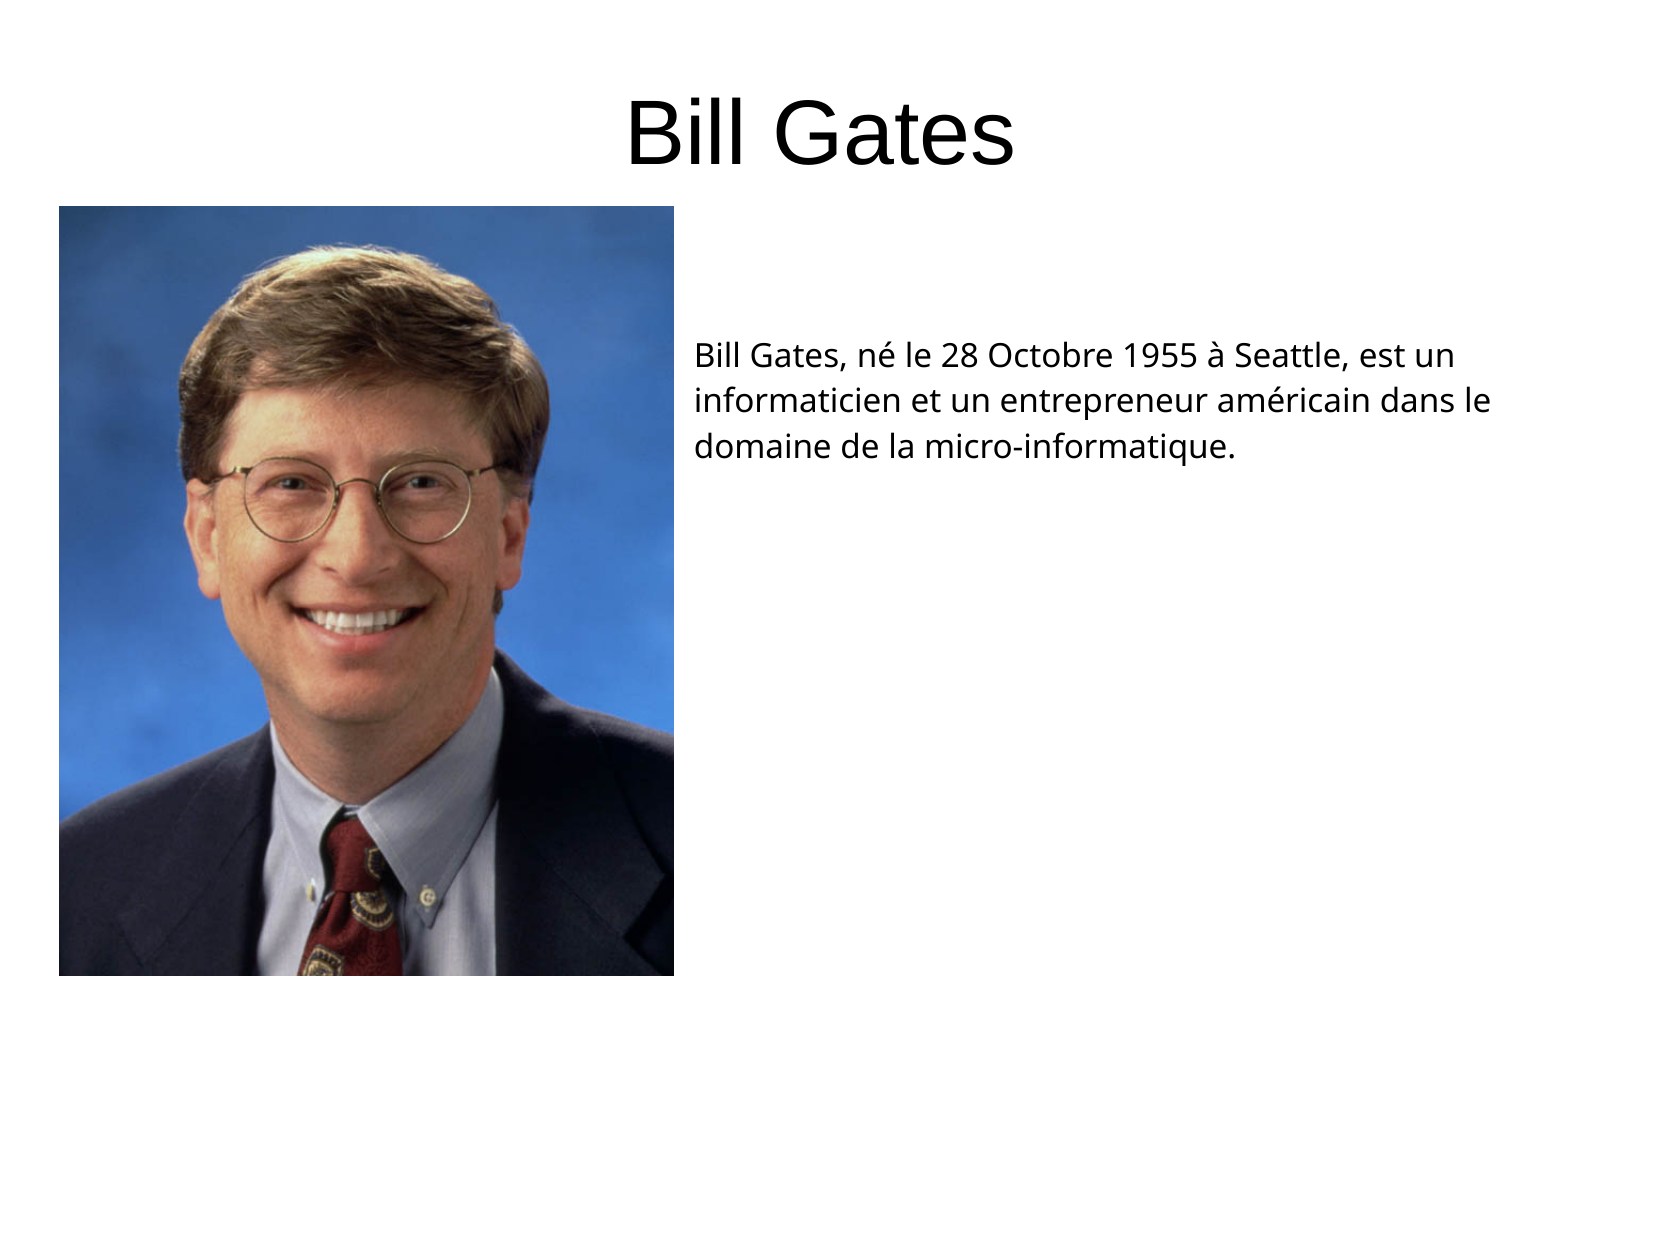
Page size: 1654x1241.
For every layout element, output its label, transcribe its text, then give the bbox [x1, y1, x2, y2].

picture [59, 206, 674, 976]
title Bill Gates [76, 29, 1565, 237]
text_box Bill Gates, né le 28 Octobre 1955 à Seattle, est un informaticien et un entrepreneur américain dans le domaine de la micro-informatique. [679, 324, 1625, 571]
